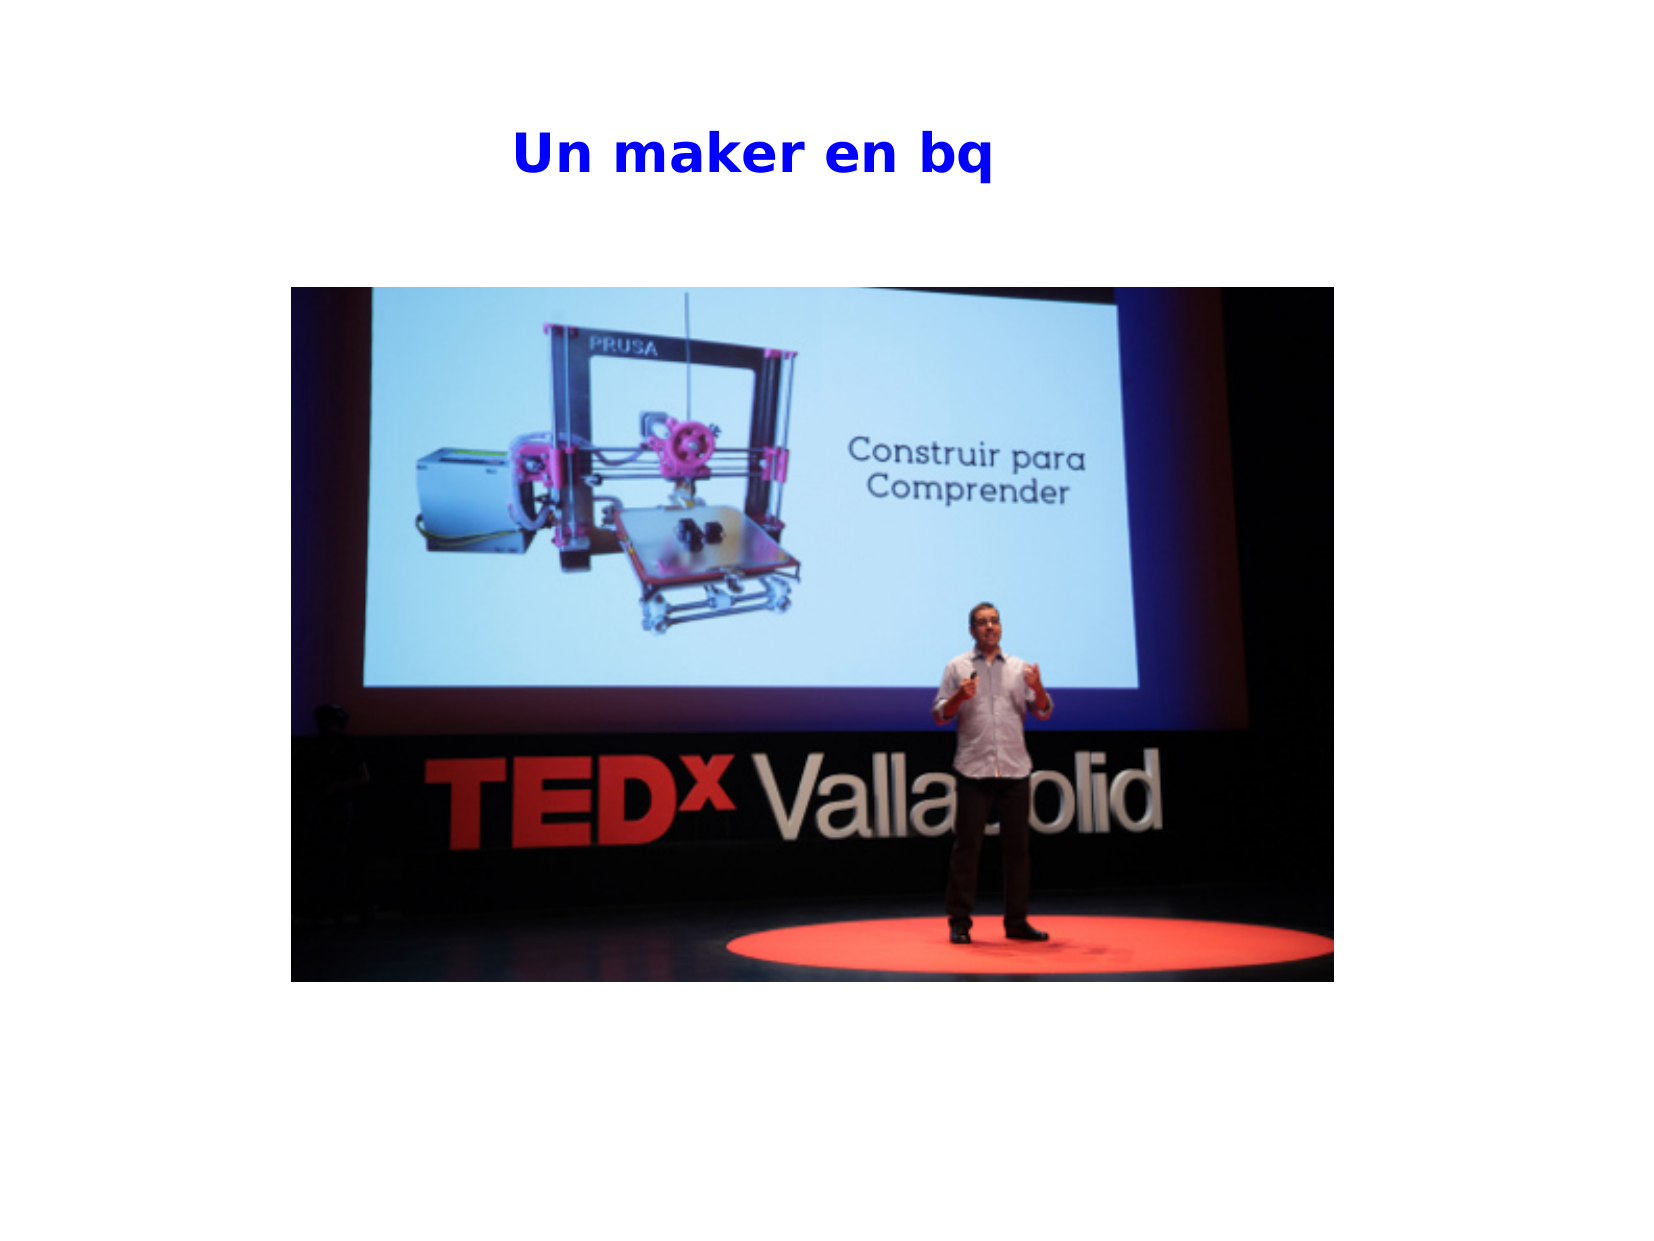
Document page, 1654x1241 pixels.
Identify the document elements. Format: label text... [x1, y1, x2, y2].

picture [291, 287, 1334, 982]
text_box Un maker en bq [496, 115, 1099, 193]
